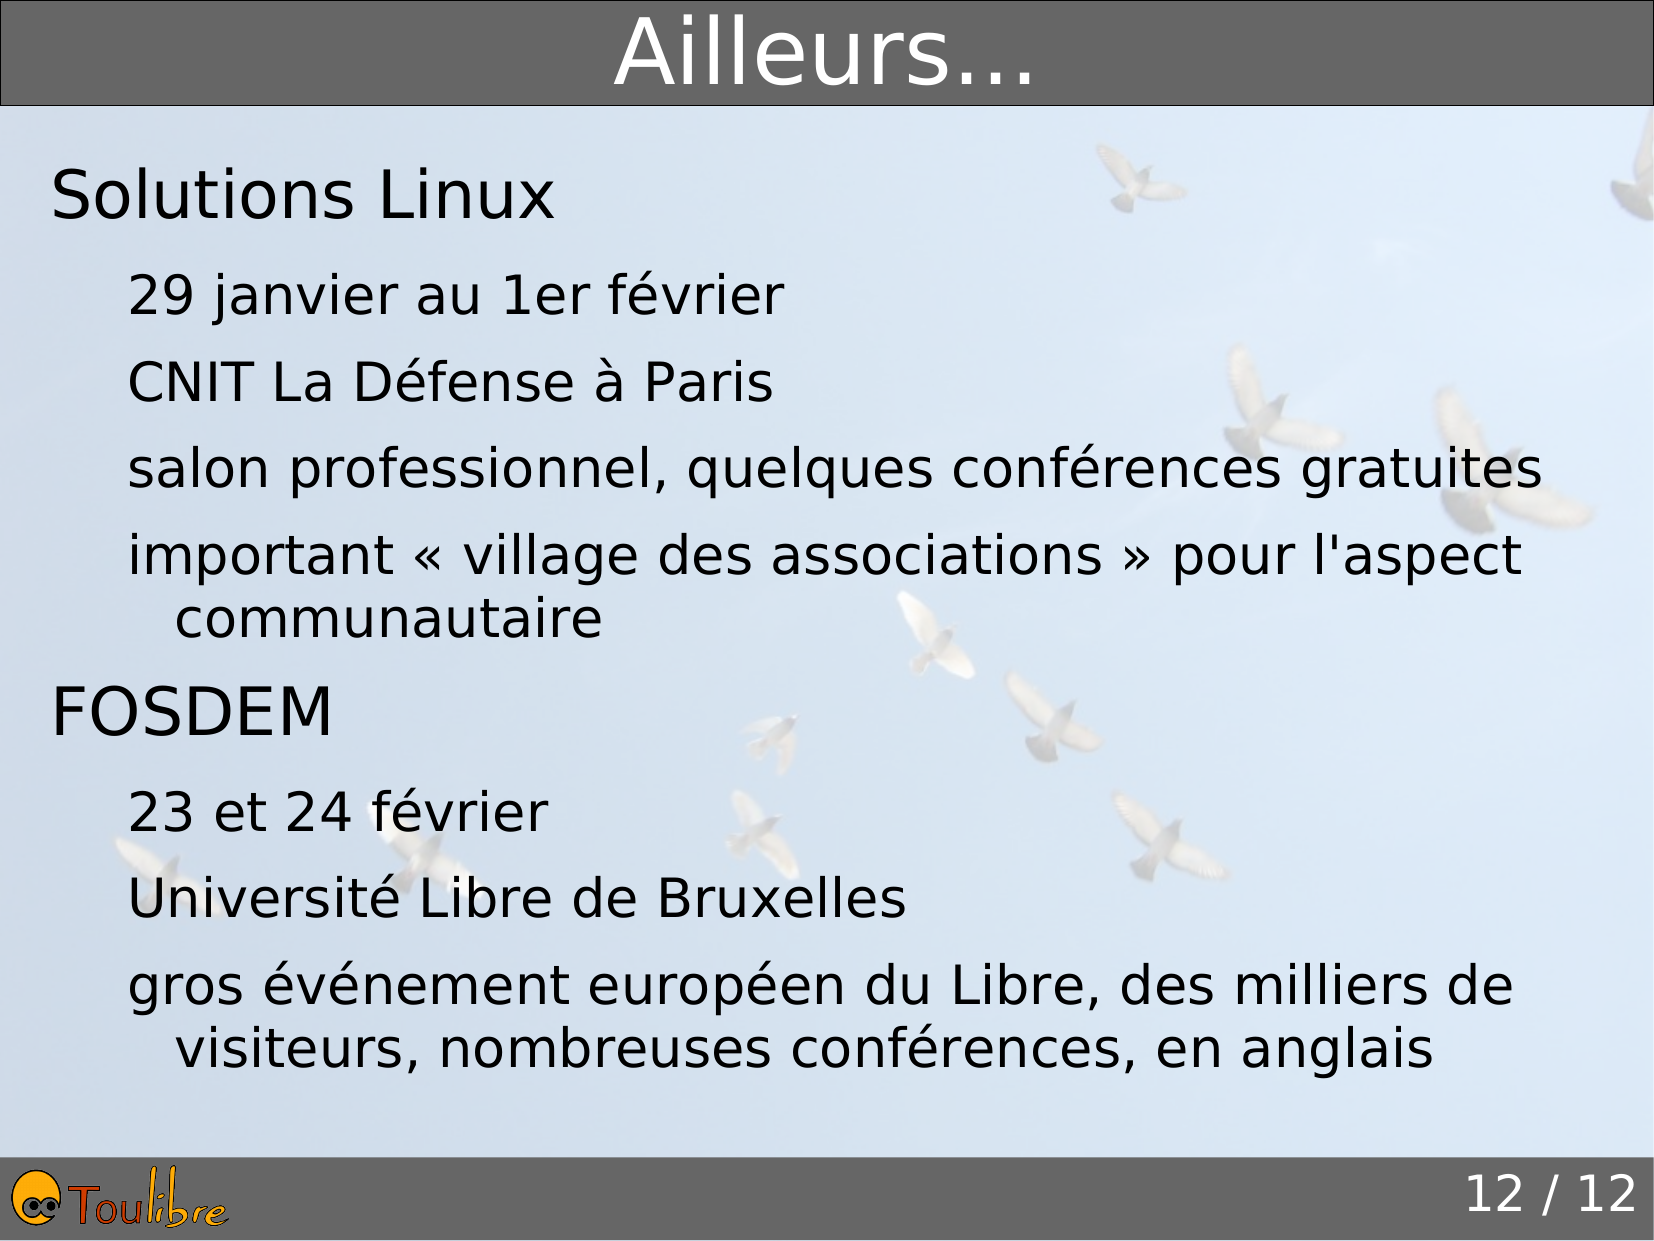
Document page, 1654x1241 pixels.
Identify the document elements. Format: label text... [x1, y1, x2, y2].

title Ailleurs... [0, 0, 1654, 107]
list Solutions Linux 29 janvier au 1er février CNIT La Défense à Paris salon professionnel, quelques conférences gratuites important « village des associations » pour l'aspect communautaire FOSDEM 23 et 24 février Université Libre de Bruxelles gros événement européen du Libre, des milliers de visiteurs, nombreuses conférences, en anglais [32, 156, 1621, 1128]
picture [11, 1165, 229, 1228]
